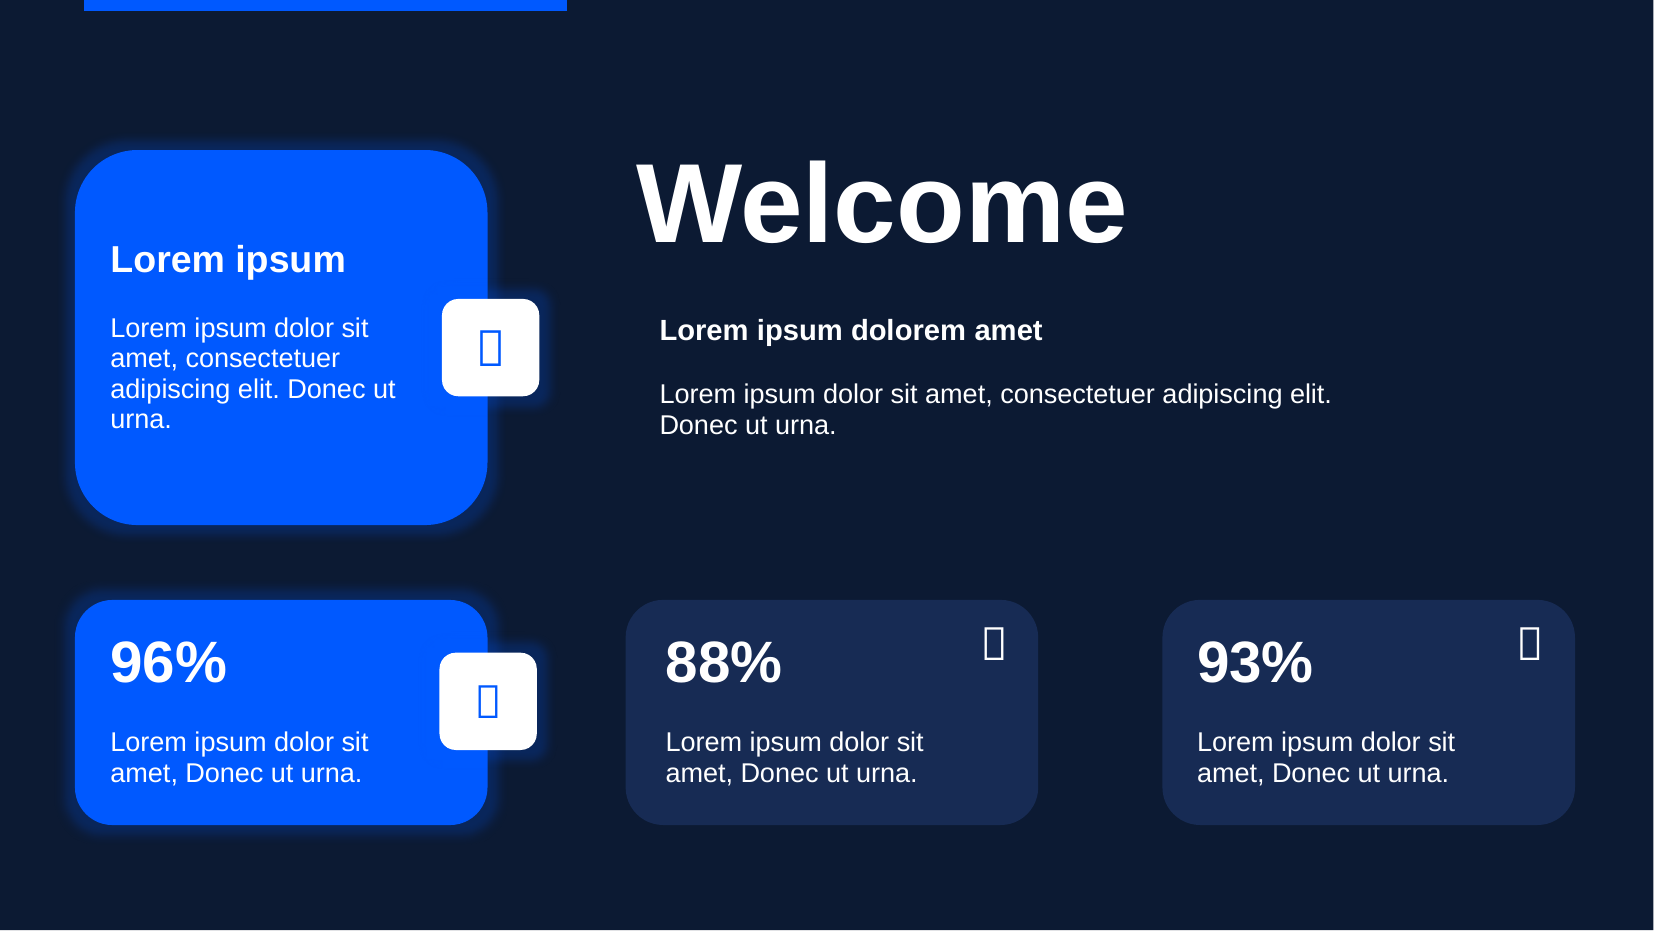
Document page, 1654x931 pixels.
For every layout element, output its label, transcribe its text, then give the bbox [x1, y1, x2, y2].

text_box Lorem ipsum dolorem amet Lorem ipsum dolor sit amet, consectetuer adipiscing elit. Donec ut urna. [624, 313, 1353, 542]
text_box Lorem ipsum Lorem ipsum dolor sit amet, consectetuer adipiscing elit. Donec ut urna. [75, 185, 443, 488]
text_box [81, 760, 488, 826]
text_box [80, 406, 488, 526]
text_box  [443, 298, 540, 397]
text_box [631, 602, 1039, 826]
text_box 88% Lorem ipsum dolor sit amet, Donec ut urna. [630, 610, 998, 808]
text_box 93% Lorem ipsum dolor sit amet, Donec ut urna. [1161, 610, 1529, 808]
text_box  [938, 599, 1014, 685]
text_box [637, 599, 938, 610]
text_box  [443, 652, 537, 751]
text_box [625, 619, 630, 805]
text_box [81, 150, 488, 291]
text_box [1168, 602, 1576, 826]
text_box  [1474, 599, 1550, 685]
text_box [1174, 599, 1474, 610]
text_box [88, 599, 488, 643]
text_box 96% Lorem ipsum dolor sit amet, Donec ut urna. [75, 609, 443, 808]
title Welcome [636, 140, 1387, 285]
